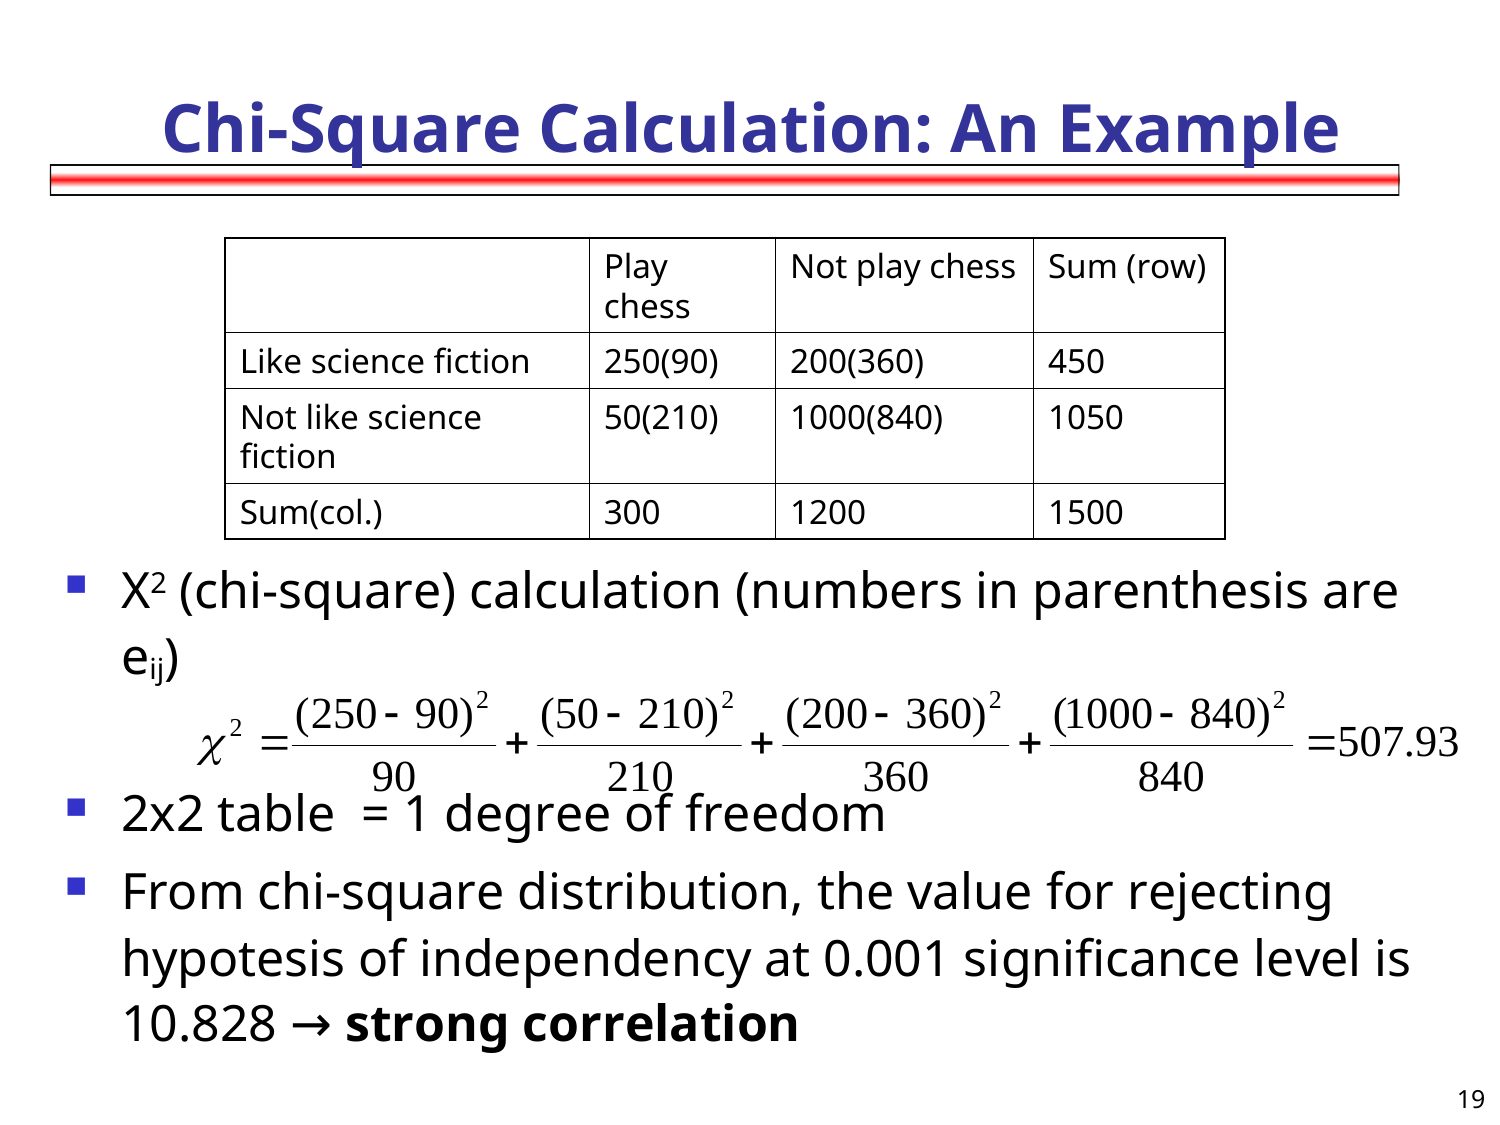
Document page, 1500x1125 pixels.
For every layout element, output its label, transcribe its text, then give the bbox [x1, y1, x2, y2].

table_cell Not like science fiction [226, 389, 589, 483]
table_cell Sum(col.) [226, 484, 589, 538]
table_cell 1000(840) [776, 389, 1033, 483]
table_cell 50(210) [590, 389, 775, 483]
table_cell 200(360) [776, 333, 1033, 388]
table_header Sum (row) [1034, 239, 1224, 332]
table_cell 1200 [776, 484, 1033, 538]
table_header [226, 239, 589, 332]
table_cell 250(90) [590, 333, 775, 388]
table_cell Like science fiction [226, 333, 589, 388]
table_cell 450 [1034, 333, 1224, 388]
text_box [189, 678, 1465, 801]
title Chi-Square Calculation: An Example [112, 0, 1391, 174]
table_header Not play chess [776, 239, 1033, 332]
table_cell 300 [590, 484, 775, 538]
text_box <number> [1187, 1062, 1500, 1125]
table_cell 1500 [1034, 484, 1224, 538]
list Χ2 (chi-square) calculation (numbers in parenthesis are eij) 2x2 table = 1 degree of freedom From chi-square distribution, the value for rejecting hypotesis of independency at 0.001 significance level is 10.828 → strong correlation [50, 237, 1450, 1084]
table_cell 1050 [1034, 389, 1224, 483]
table_header Play chess [590, 239, 775, 332]
